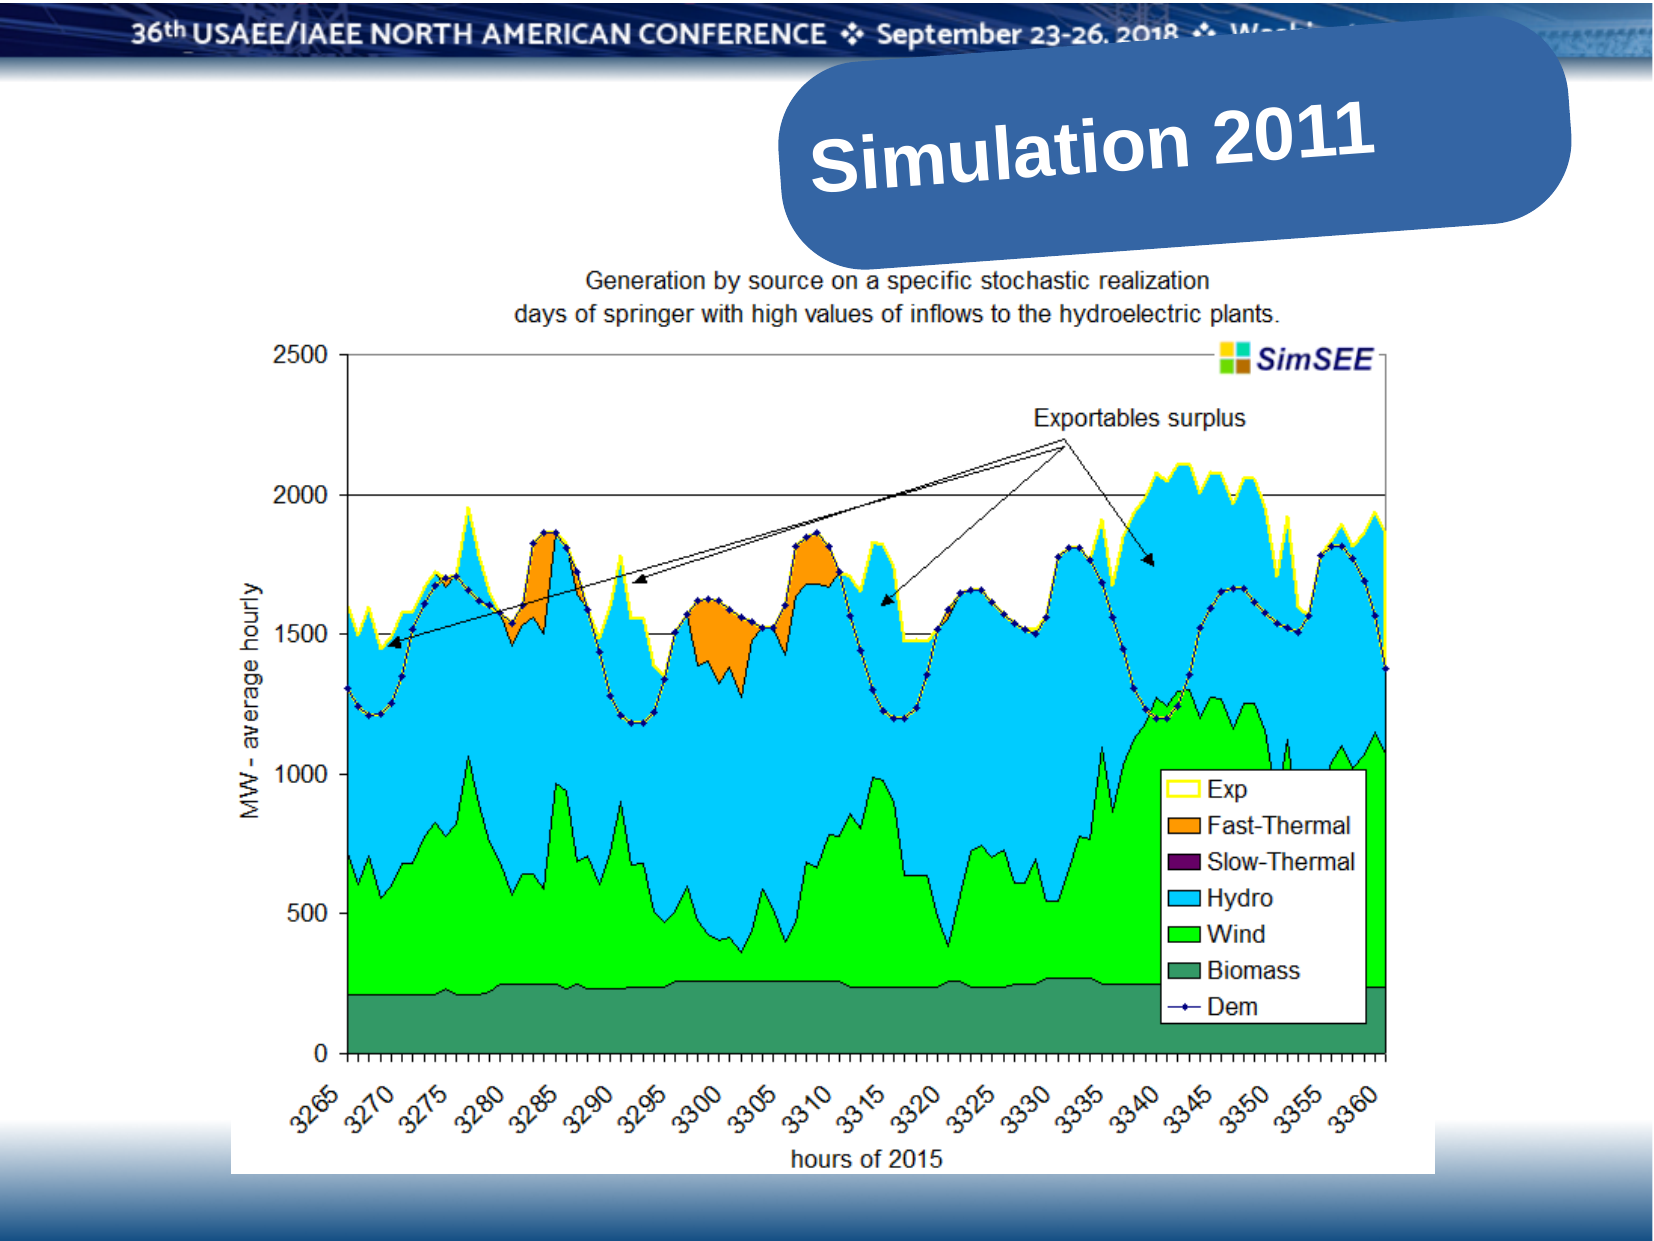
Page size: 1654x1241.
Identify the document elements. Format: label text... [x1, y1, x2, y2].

text_box Simulation 2011 [772, 10, 1578, 276]
picture [0, 3, 1653, 1241]
